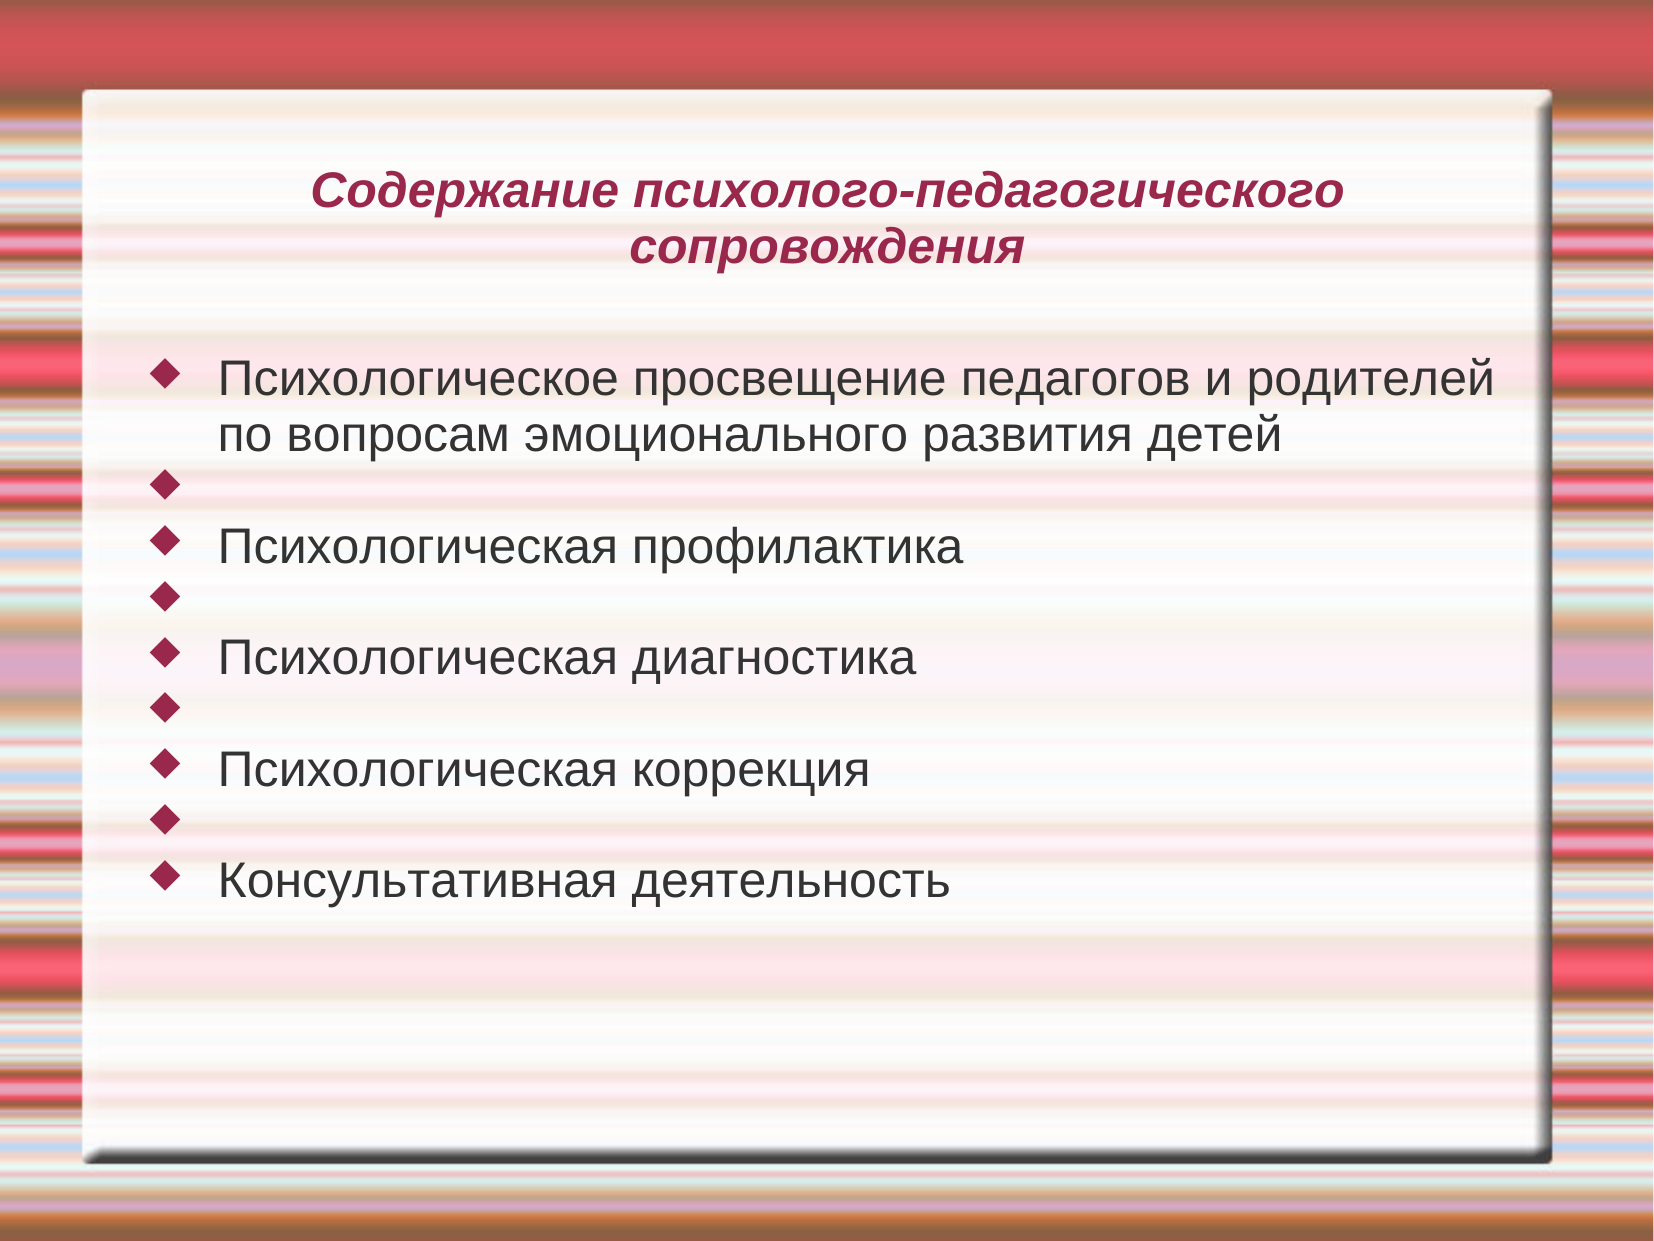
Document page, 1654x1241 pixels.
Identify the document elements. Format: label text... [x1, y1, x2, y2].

picture [0, 0, 1654, 1241]
list Психологическое просвещение педагогов и родителей по вопросам эмоционального развития детей Психологическая профилактика Психологическая диагностика Психологическая коррекция Консультативная деятельность [134, 350, 1516, 1132]
title Содержание психолого-педагогического сопровождения [121, 114, 1534, 322]
